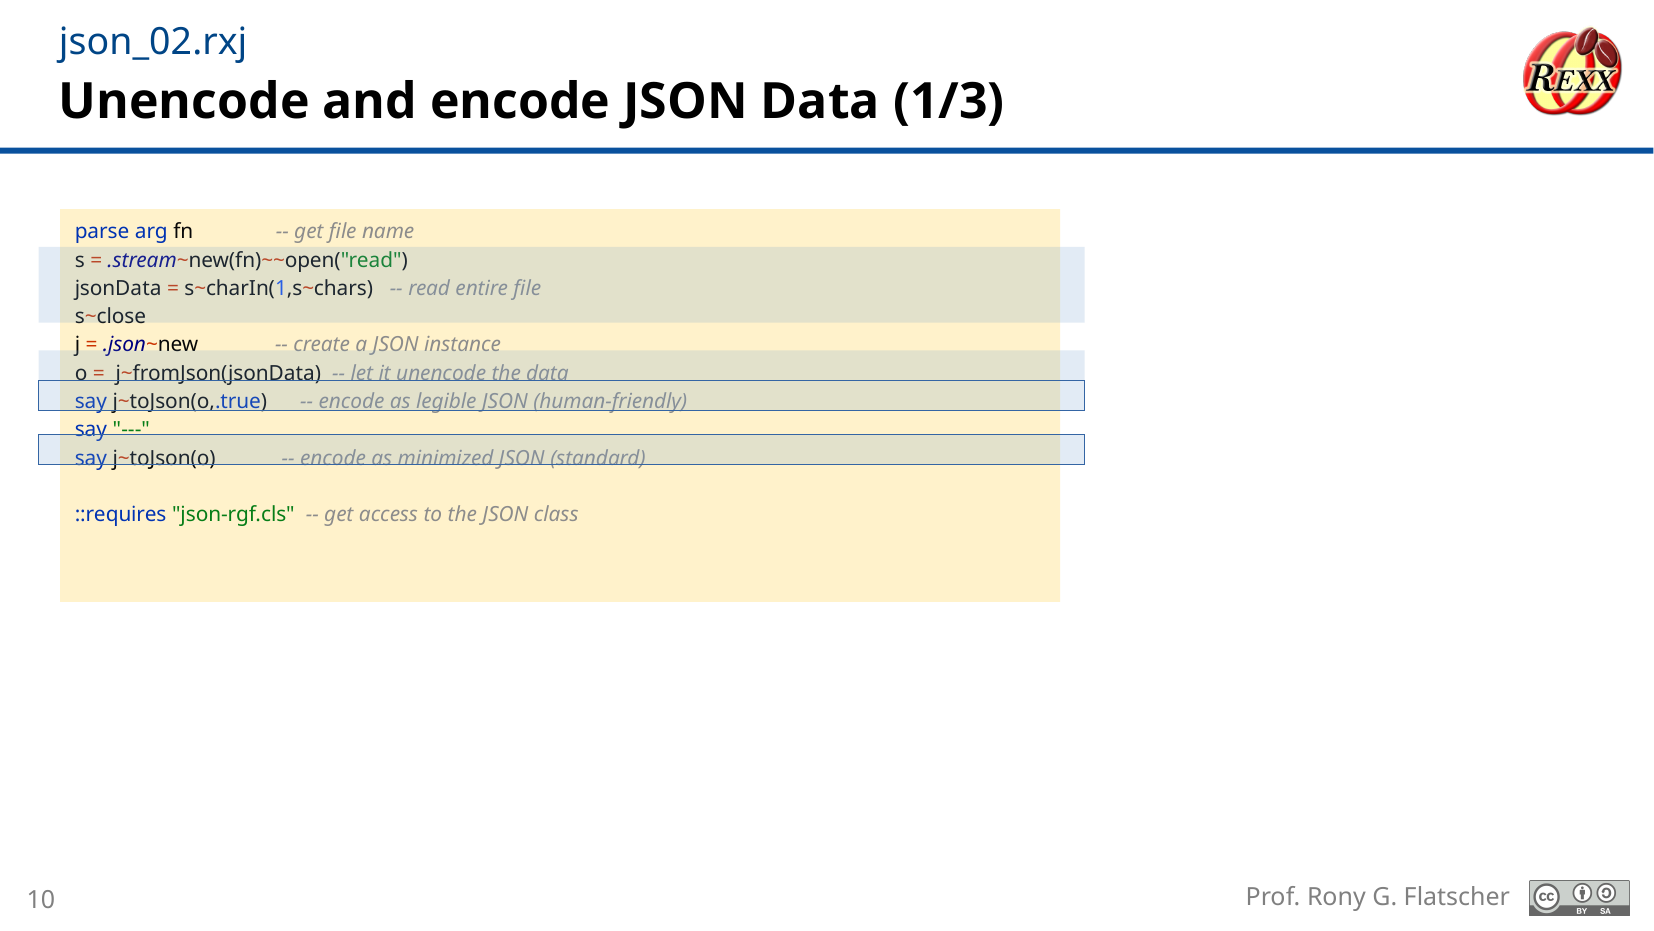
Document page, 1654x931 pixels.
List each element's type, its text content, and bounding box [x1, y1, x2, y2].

text_box parse arg fn -- get file name s = .stream~new(fn)~~open("read") jsonData = s~charIn(1,s~chars) -- read entire file s~close j = .json~new -- create a JSON instance o = j~fromJson(jsonData) -- let it unencode the data say j~toJson(o,.true) -- encode as legible JSON (human-friendly) say "---" say j~toJson(o) -- encode as minimized JSON (standard) ::requires "json-rgf.cls" -- get access to the JSON class [60, 465, 1061, 602]
text_box [38, 350, 1085, 411]
text_box [38, 434, 1085, 465]
text_box parse arg fn -- get file name s = .stream~new(fn)~~open("read") jsonData = s~charIn(1,s~chars) -- read entire file s~close j = .json~new -- create a JSON instance o = j~fromJson(jsonData) -- let it unencode the data say j~toJson(o,.true) -- encode as legible JSON (human-friendly) say "---" say j~toJson(o) -- encode as minimized JSON (standard) ::requires "json-rgf.cls" -- get access to the JSON class [60, 411, 1061, 434]
text_box [38, 246, 1085, 323]
text_box parse arg fn -- get file name s = .stream~new(fn)~~open("read") jsonData = s~charIn(1,s~chars) -- read entire file s~close j = .json~new -- create a JSON instance o = j~fromJson(jsonData) -- let it unencode the data say j~toJson(o,.true) -- encode as legible JSON (human-friendly) say "---" say j~toJson(o) -- encode as minimized JSON (standard) ::requires "json-rgf.cls" -- get access to the JSON class [60, 209, 1061, 246]
text_box parse arg fn -- get file name s = .stream~new(fn)~~open("read") jsonData = s~charIn(1,s~chars) -- read entire file s~close j = .json~new -- create a JSON instance o = j~fromJson(jsonData) -- let it unencode the data say j~toJson(o,.true) -- encode as legible JSON (human-friendly) say "---" say j~toJson(o) -- encode as minimized JSON (standard) ::requires "json-rgf.cls" -- get access to the JSON class [60, 323, 1061, 350]
title json_02.rxj Unencode and encode JSON Data (1/3) [0, 0, 1625, 148]
